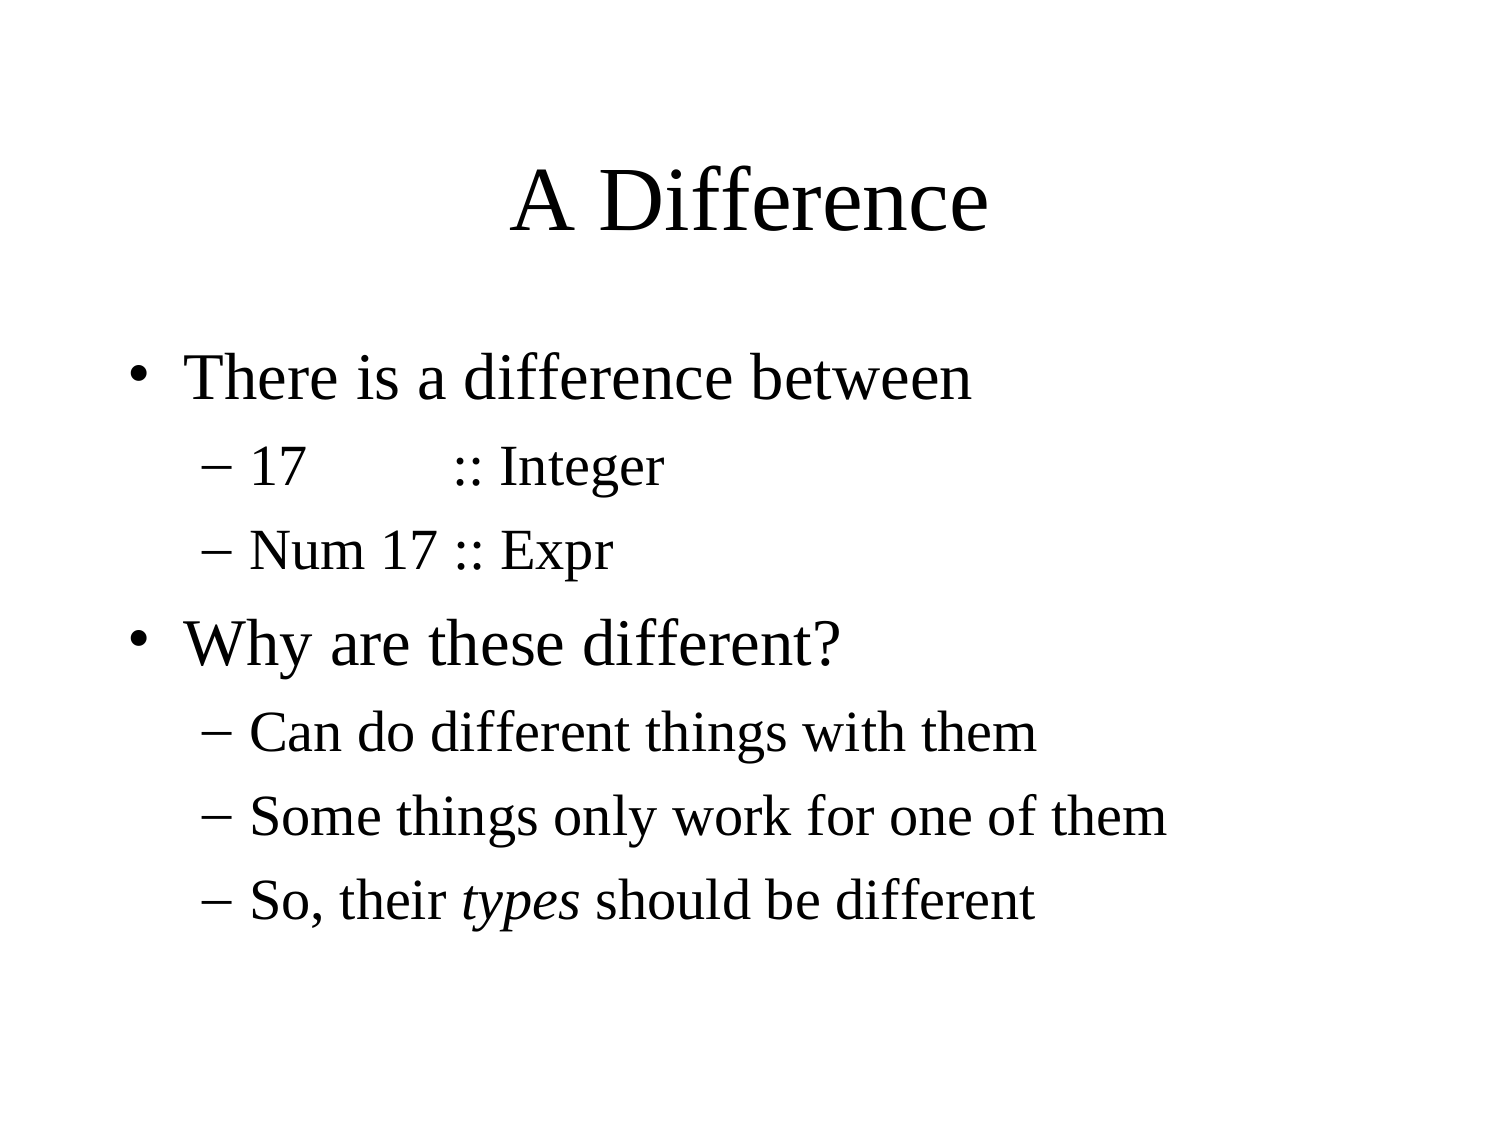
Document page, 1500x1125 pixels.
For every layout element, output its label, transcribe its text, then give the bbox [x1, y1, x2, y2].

list There is a difference between 17 :: Integer Num 17 :: Expr Why are these different? Can do different things with them Some things only work for one of them So, their types should be different [112, 324, 1388, 1000]
title A Difference [112, 99, 1388, 288]
